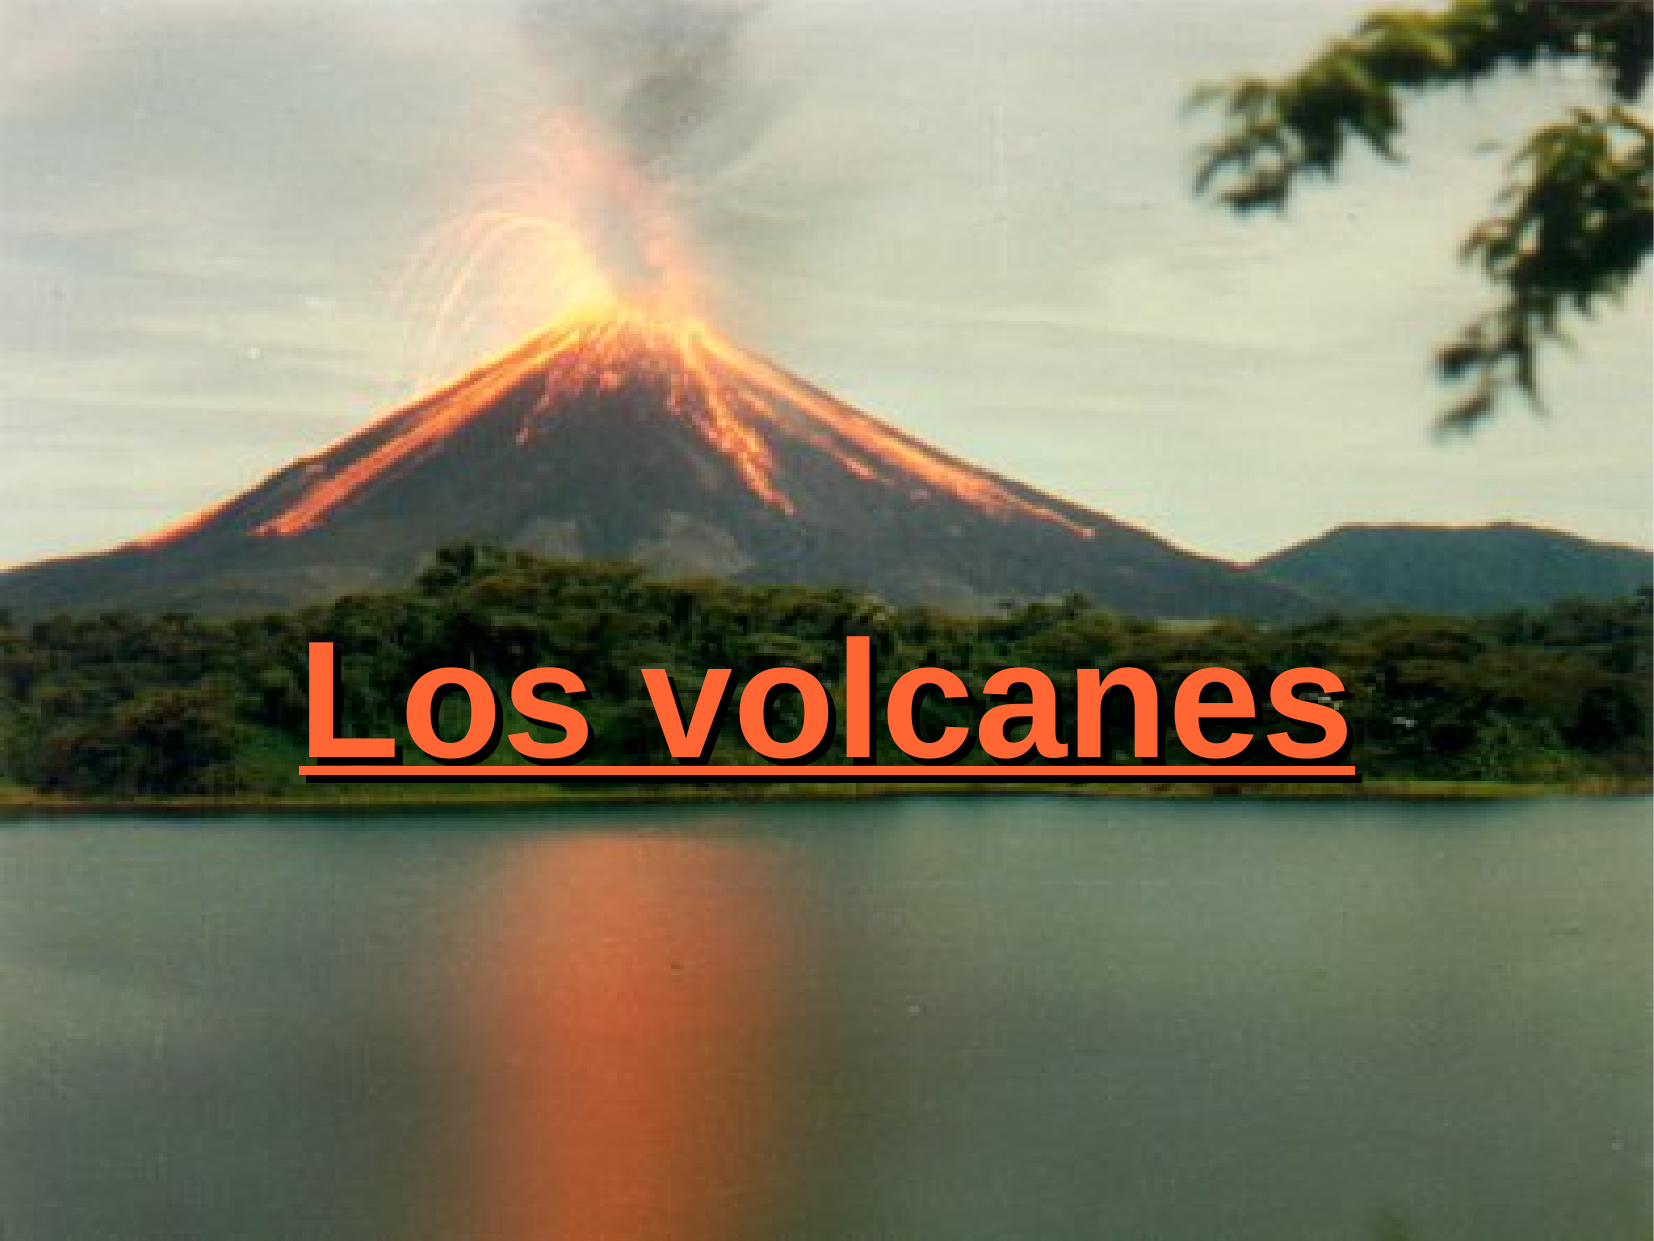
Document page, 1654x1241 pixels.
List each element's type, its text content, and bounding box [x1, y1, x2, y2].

picture [0, 0, 1654, 1241]
subtitle Los volcanes [82, 290, 1571, 1109]
title [82, 49, 1571, 257]
